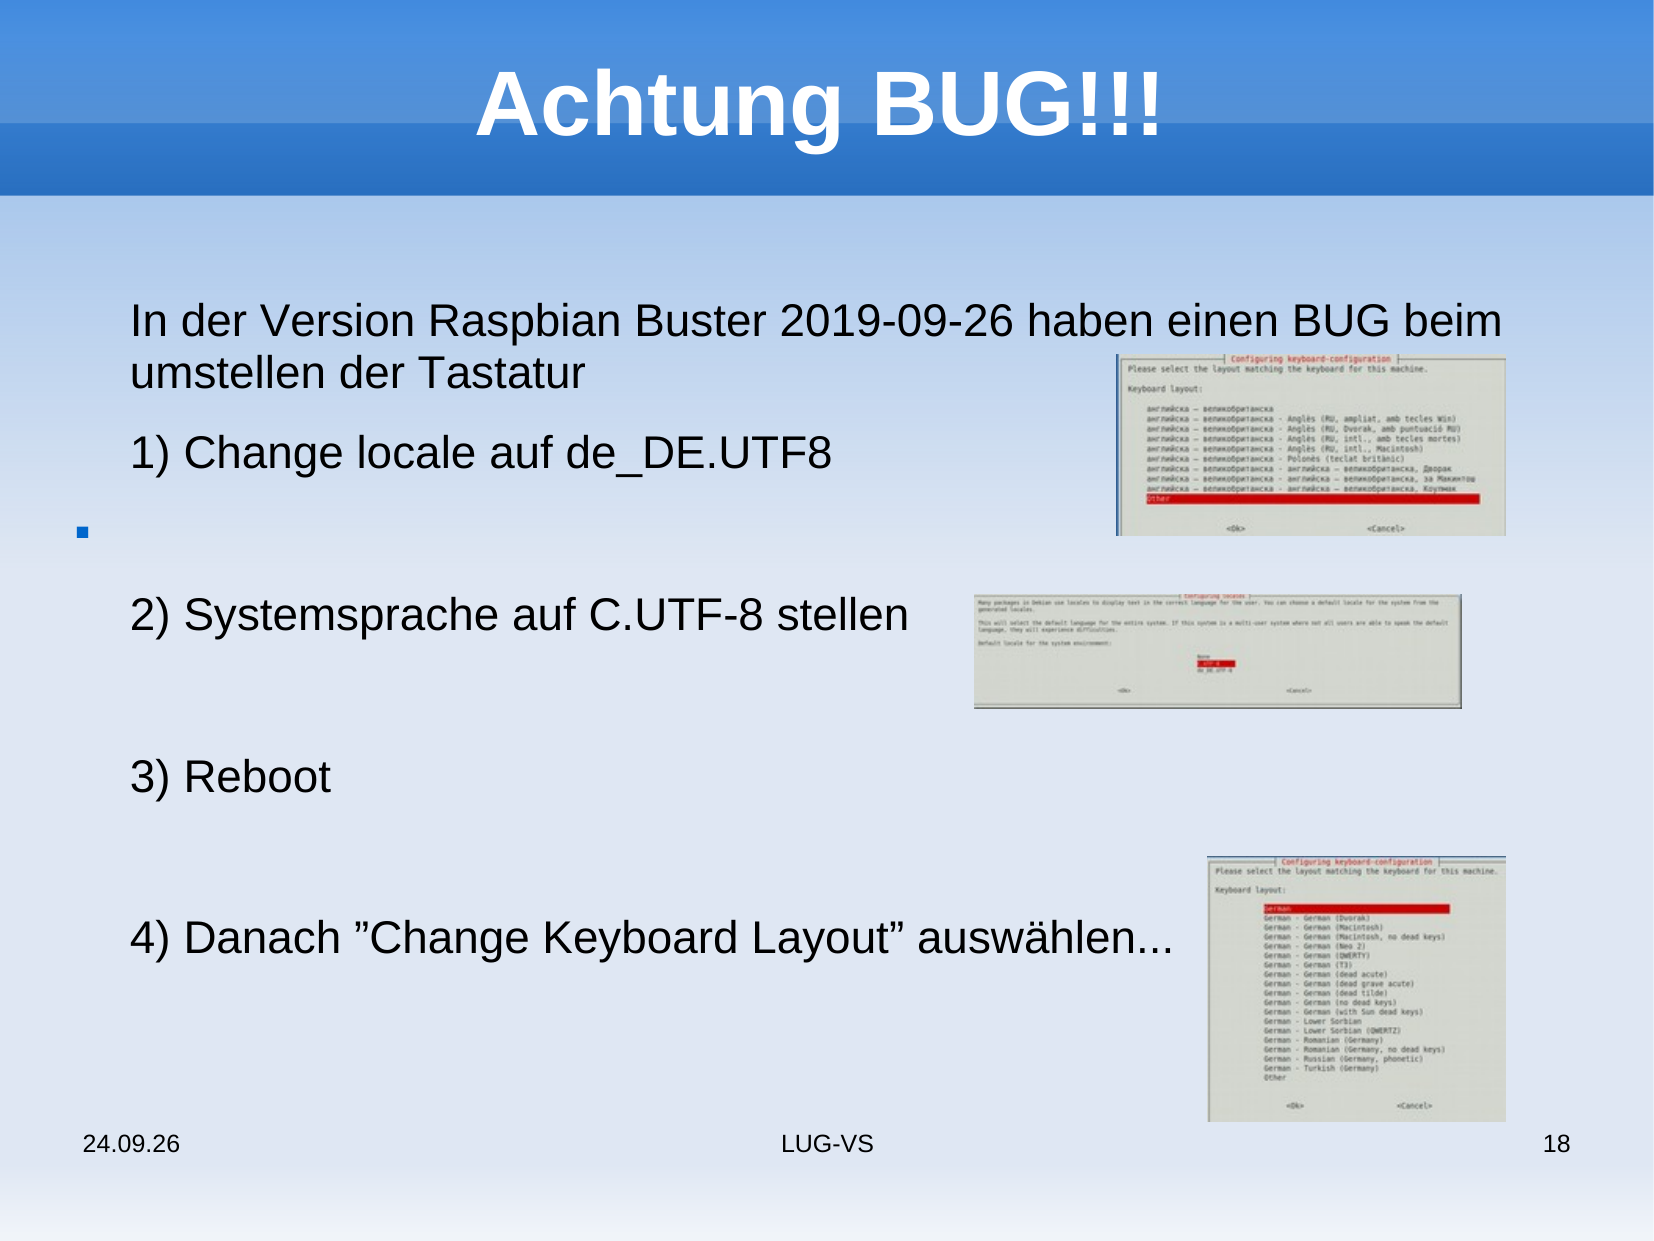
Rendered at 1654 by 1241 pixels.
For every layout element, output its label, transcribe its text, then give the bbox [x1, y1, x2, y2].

title Achtung BUG!!! [76, 0, 1565, 208]
picture [0, 0, 1654, 1241]
list In der Version Raspbian Buster 2019-09-26 haben einen BUG beim umstellen der Tastatur 1) Change locale auf de_DE.UTF8 2) Systemsprache auf C.UTF-8 stellen 3) Reboot 4) Danach ”Change Keyboard Layout” auswählen... [59, 295, 1548, 1114]
